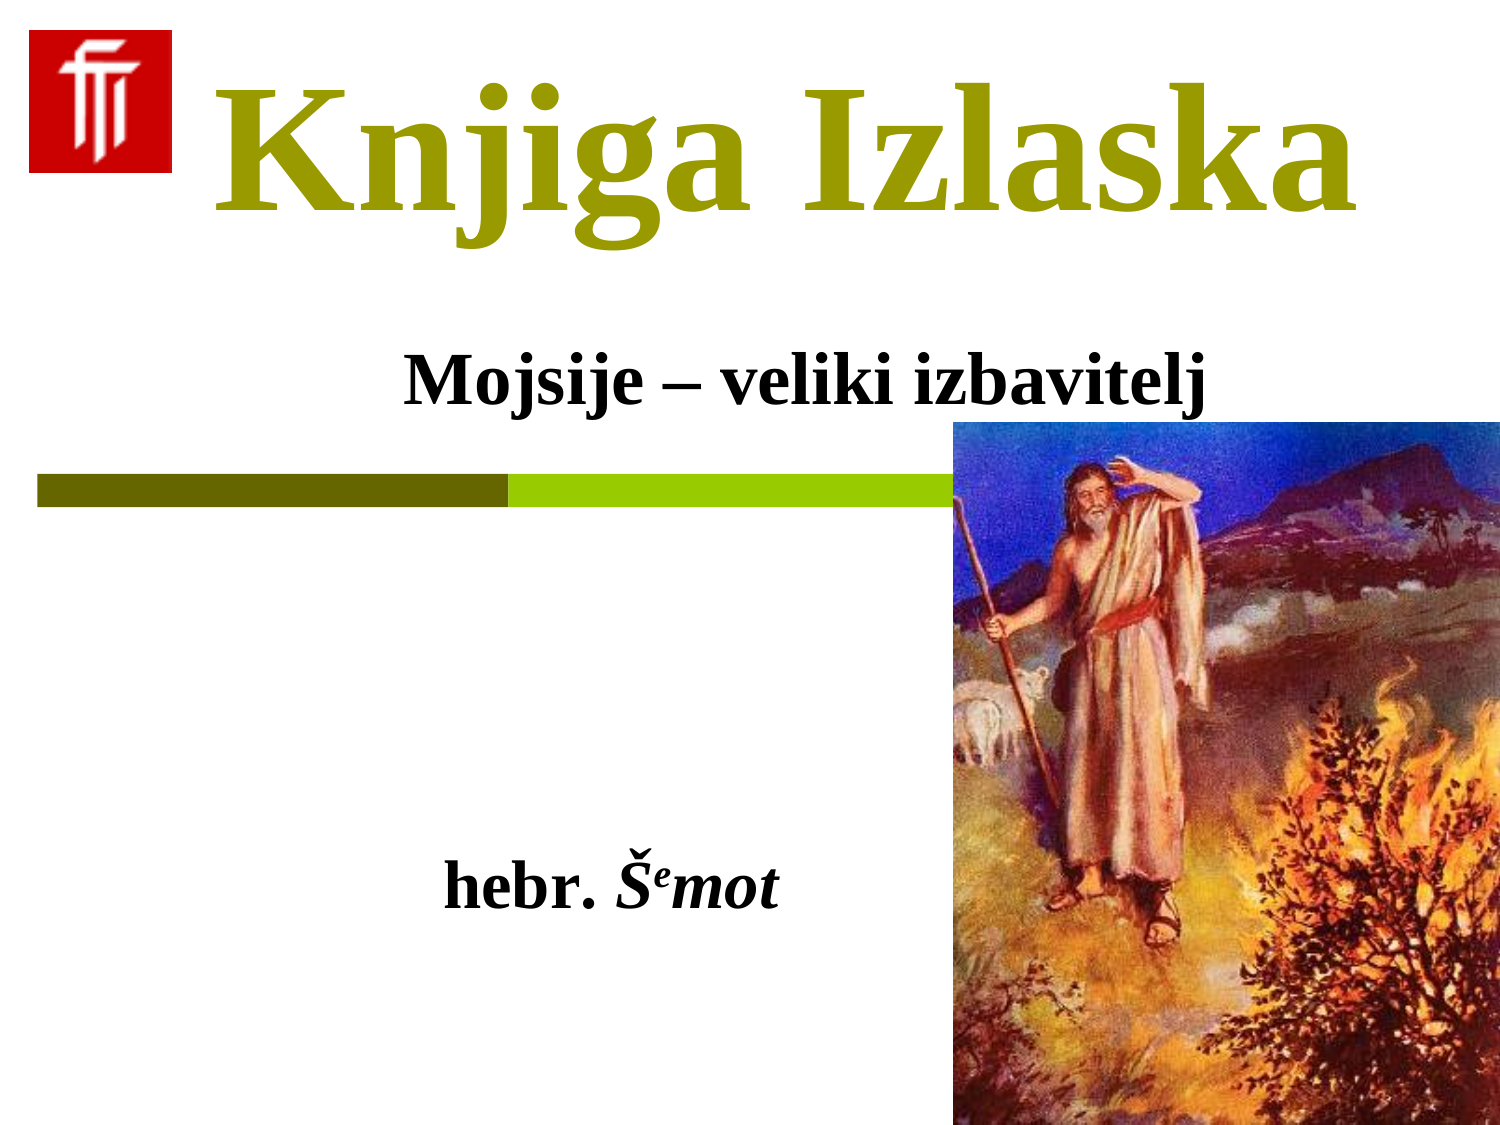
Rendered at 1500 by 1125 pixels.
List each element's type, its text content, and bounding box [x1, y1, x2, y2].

picture [953, 422, 1500, 1125]
subtitle hebr. Šemot [85, 533, 953, 1035]
picture [29, 30, 172, 173]
title Knjiga Izlaska Mojsije – veliki izbavitelj [174, 0, 1400, 445]
